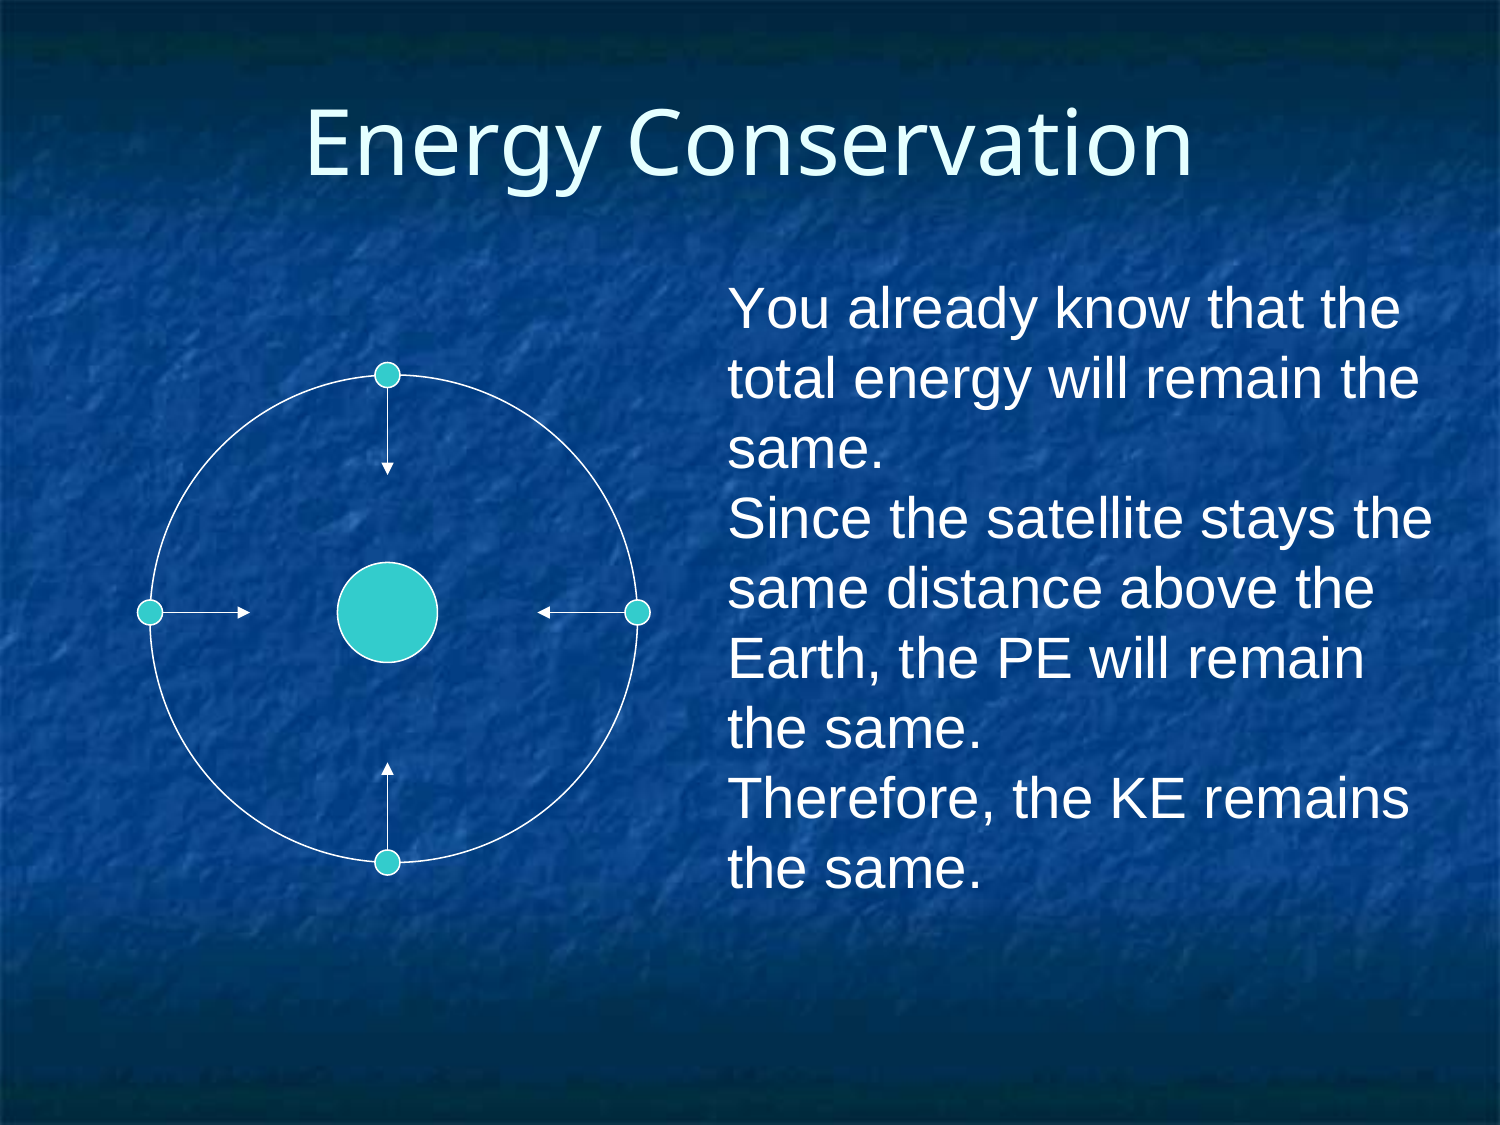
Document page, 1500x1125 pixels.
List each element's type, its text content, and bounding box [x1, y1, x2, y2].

text_box [625, 599, 651, 625]
text_box You already know that the total energy will remain the same. Since the satellite stays the same distance above the Earth, the PE will remain the same. Therefore, the KE remains the same. [712, 262, 1463, 908]
text_box [374, 362, 400, 388]
picture [0, 0, 1500, 1125]
text_box [137, 599, 163, 625]
text_box [337, 562, 438, 663]
text_box [374, 850, 400, 876]
title Energy Conservation [75, 45, 1426, 233]
